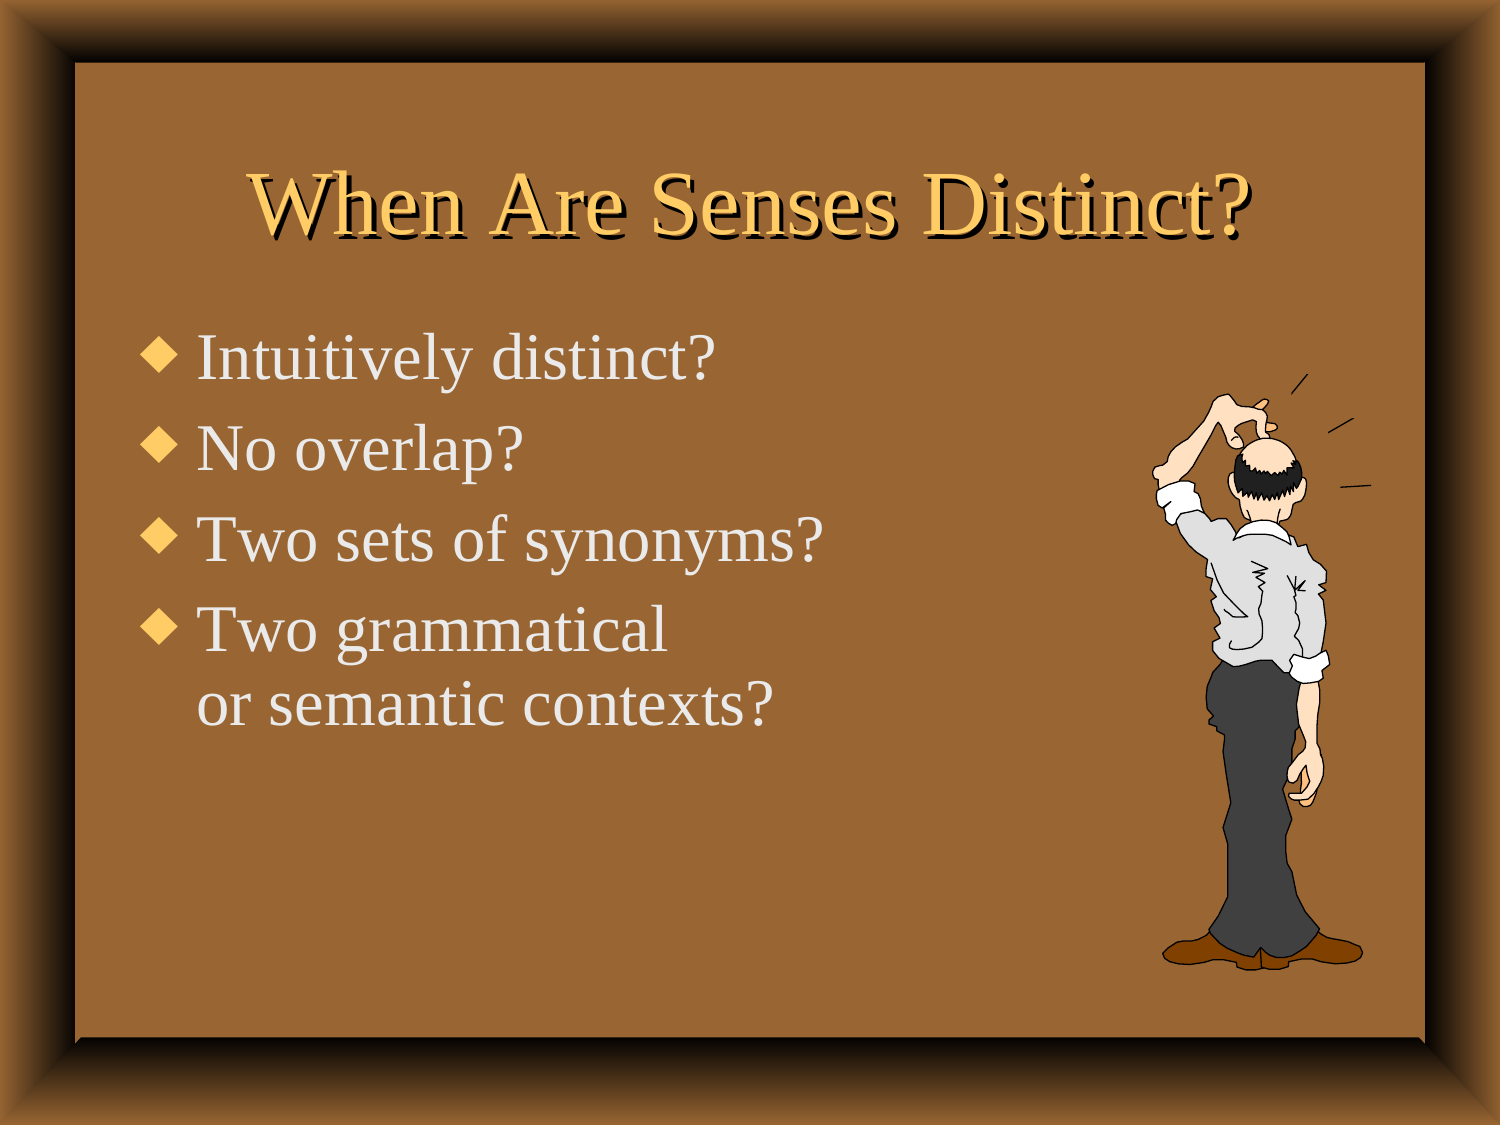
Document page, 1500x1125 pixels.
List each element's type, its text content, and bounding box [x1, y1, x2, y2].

chart [1150, 373, 1372, 973]
list Intuitively distinct? No overlap? Two sets of synonyms? Two grammatical or semantic contexts? [125, 312, 1388, 988]
title When Are Senses Distinct? [37, 74, 1463, 263]
